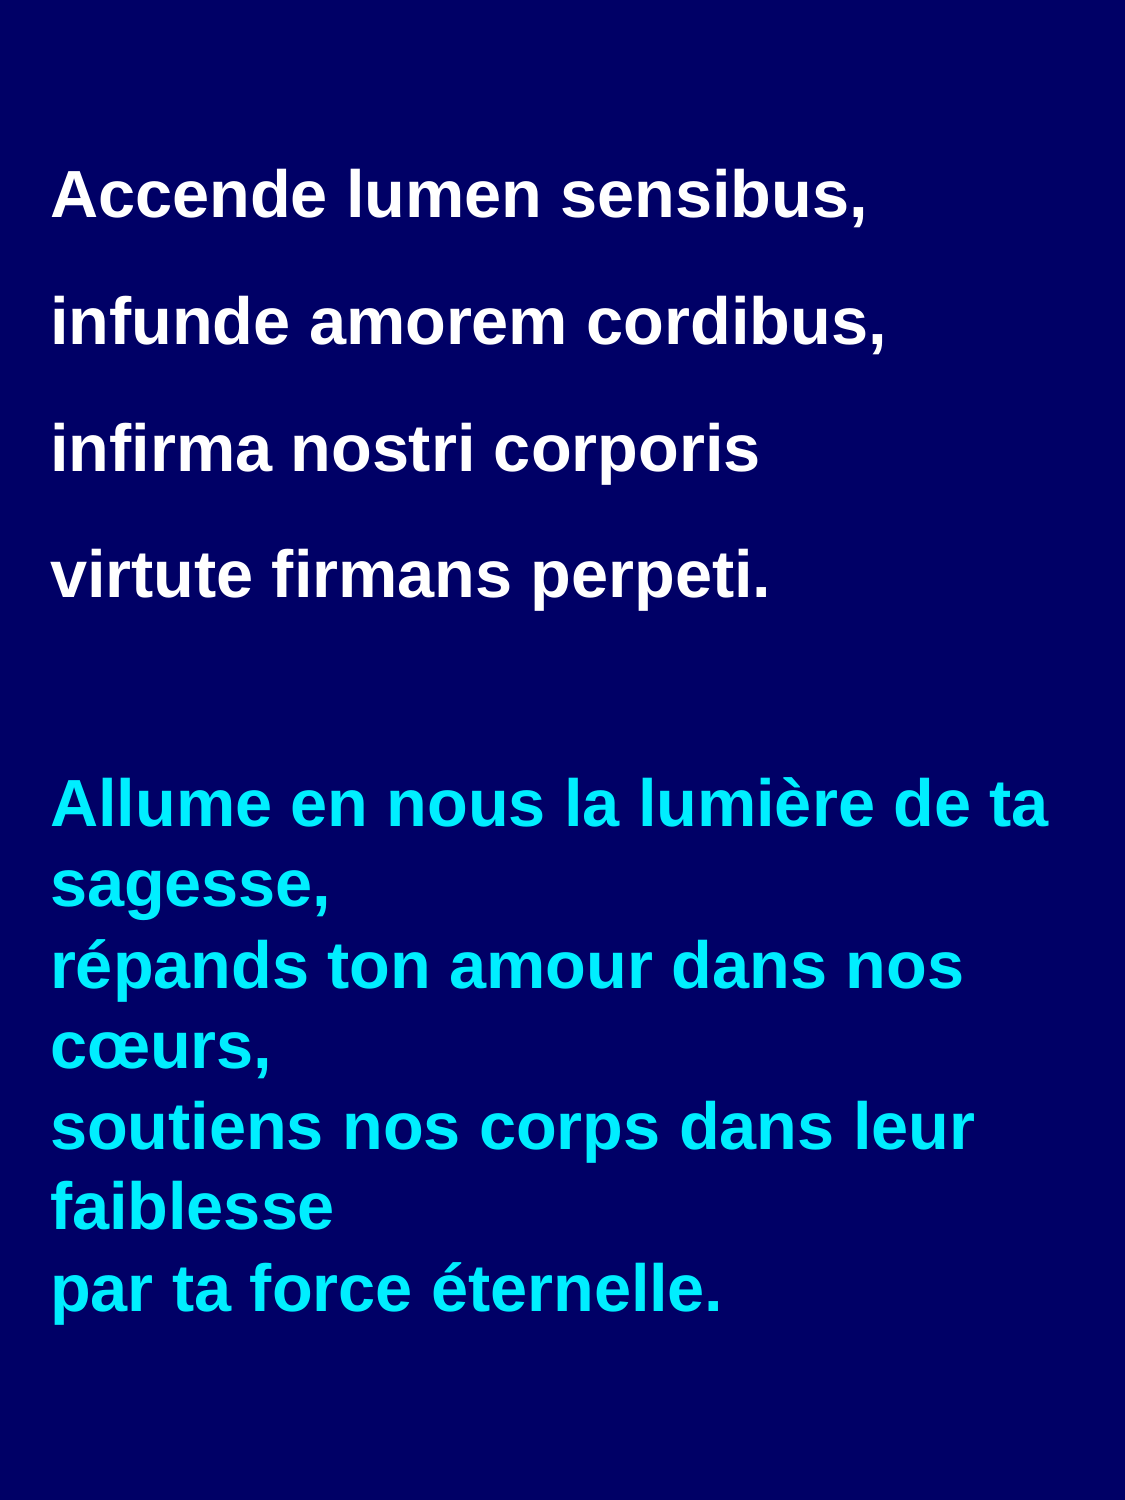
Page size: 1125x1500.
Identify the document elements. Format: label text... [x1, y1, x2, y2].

text_box Accende lumen sensibus, infunde amorem cordibus, infirma nostri corporis virtute firmans perpeti. Allume en nous la lumière de ta sagesse, répands ton amour dans nos cœurs, soutiens nos corps dans leur faiblesse par ta force éternelle. [35, 47, 1113, 1442]
